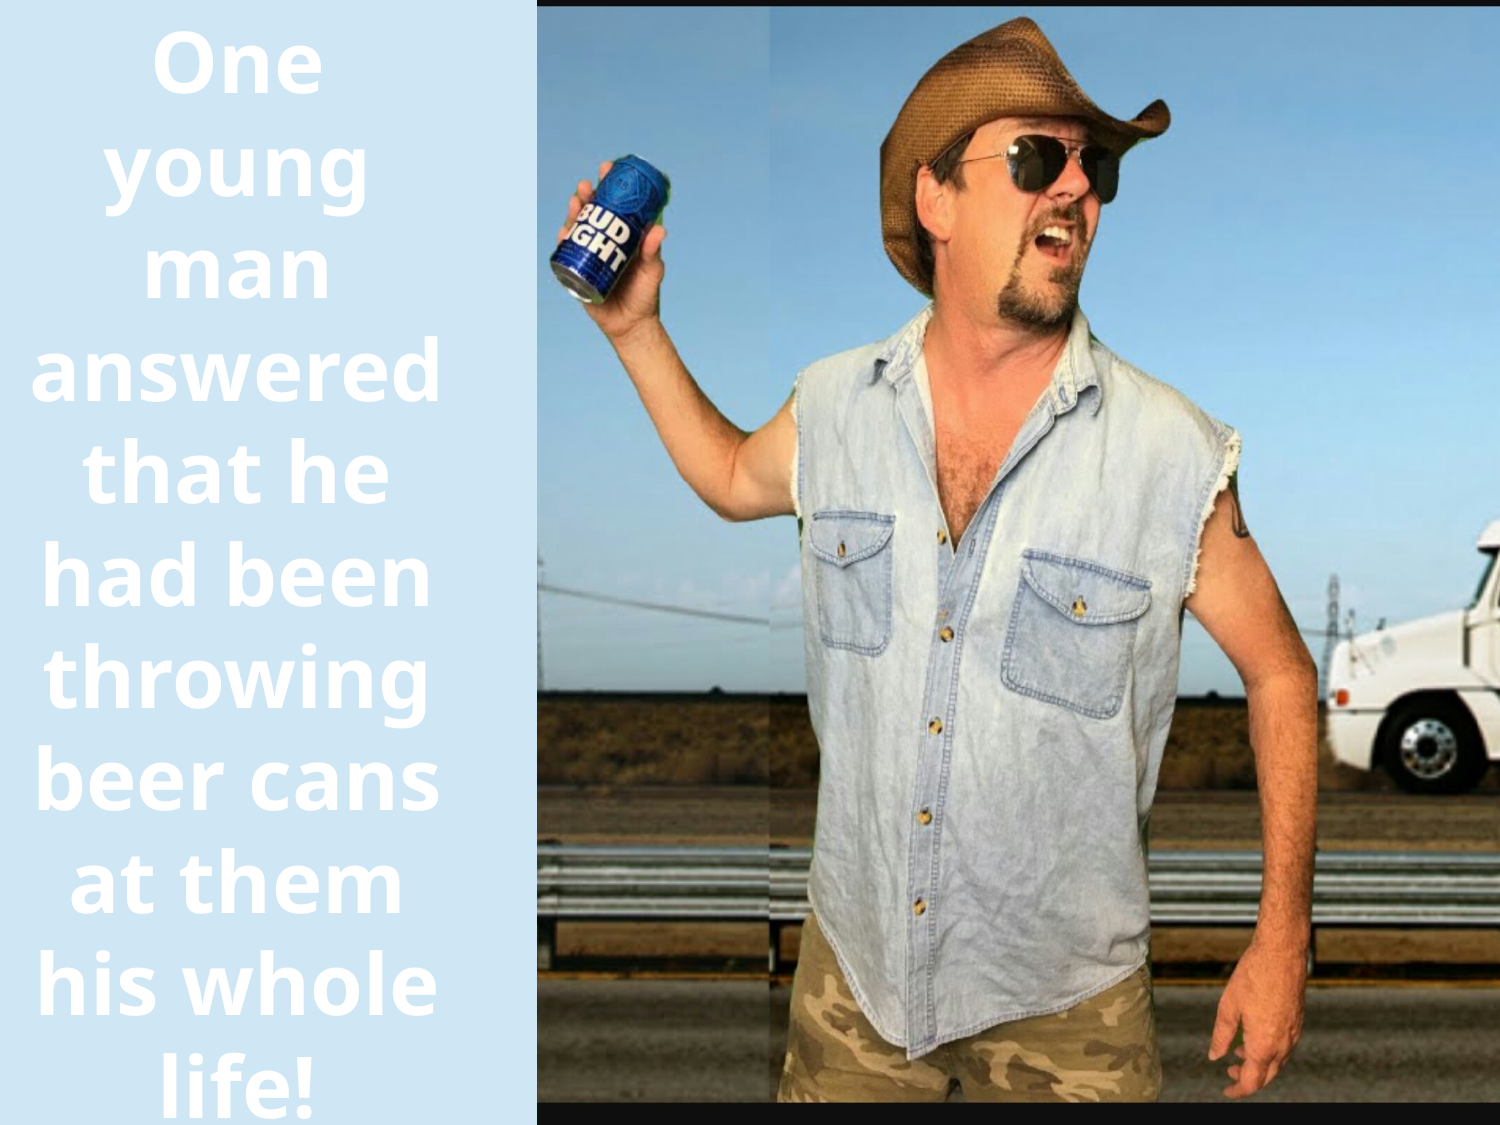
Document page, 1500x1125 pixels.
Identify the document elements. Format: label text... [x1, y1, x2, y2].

picture [537, 0, 1500, 1125]
title One young man answered that he had been throwing beer cans at them his whole life! [0, 0, 475, 1125]
